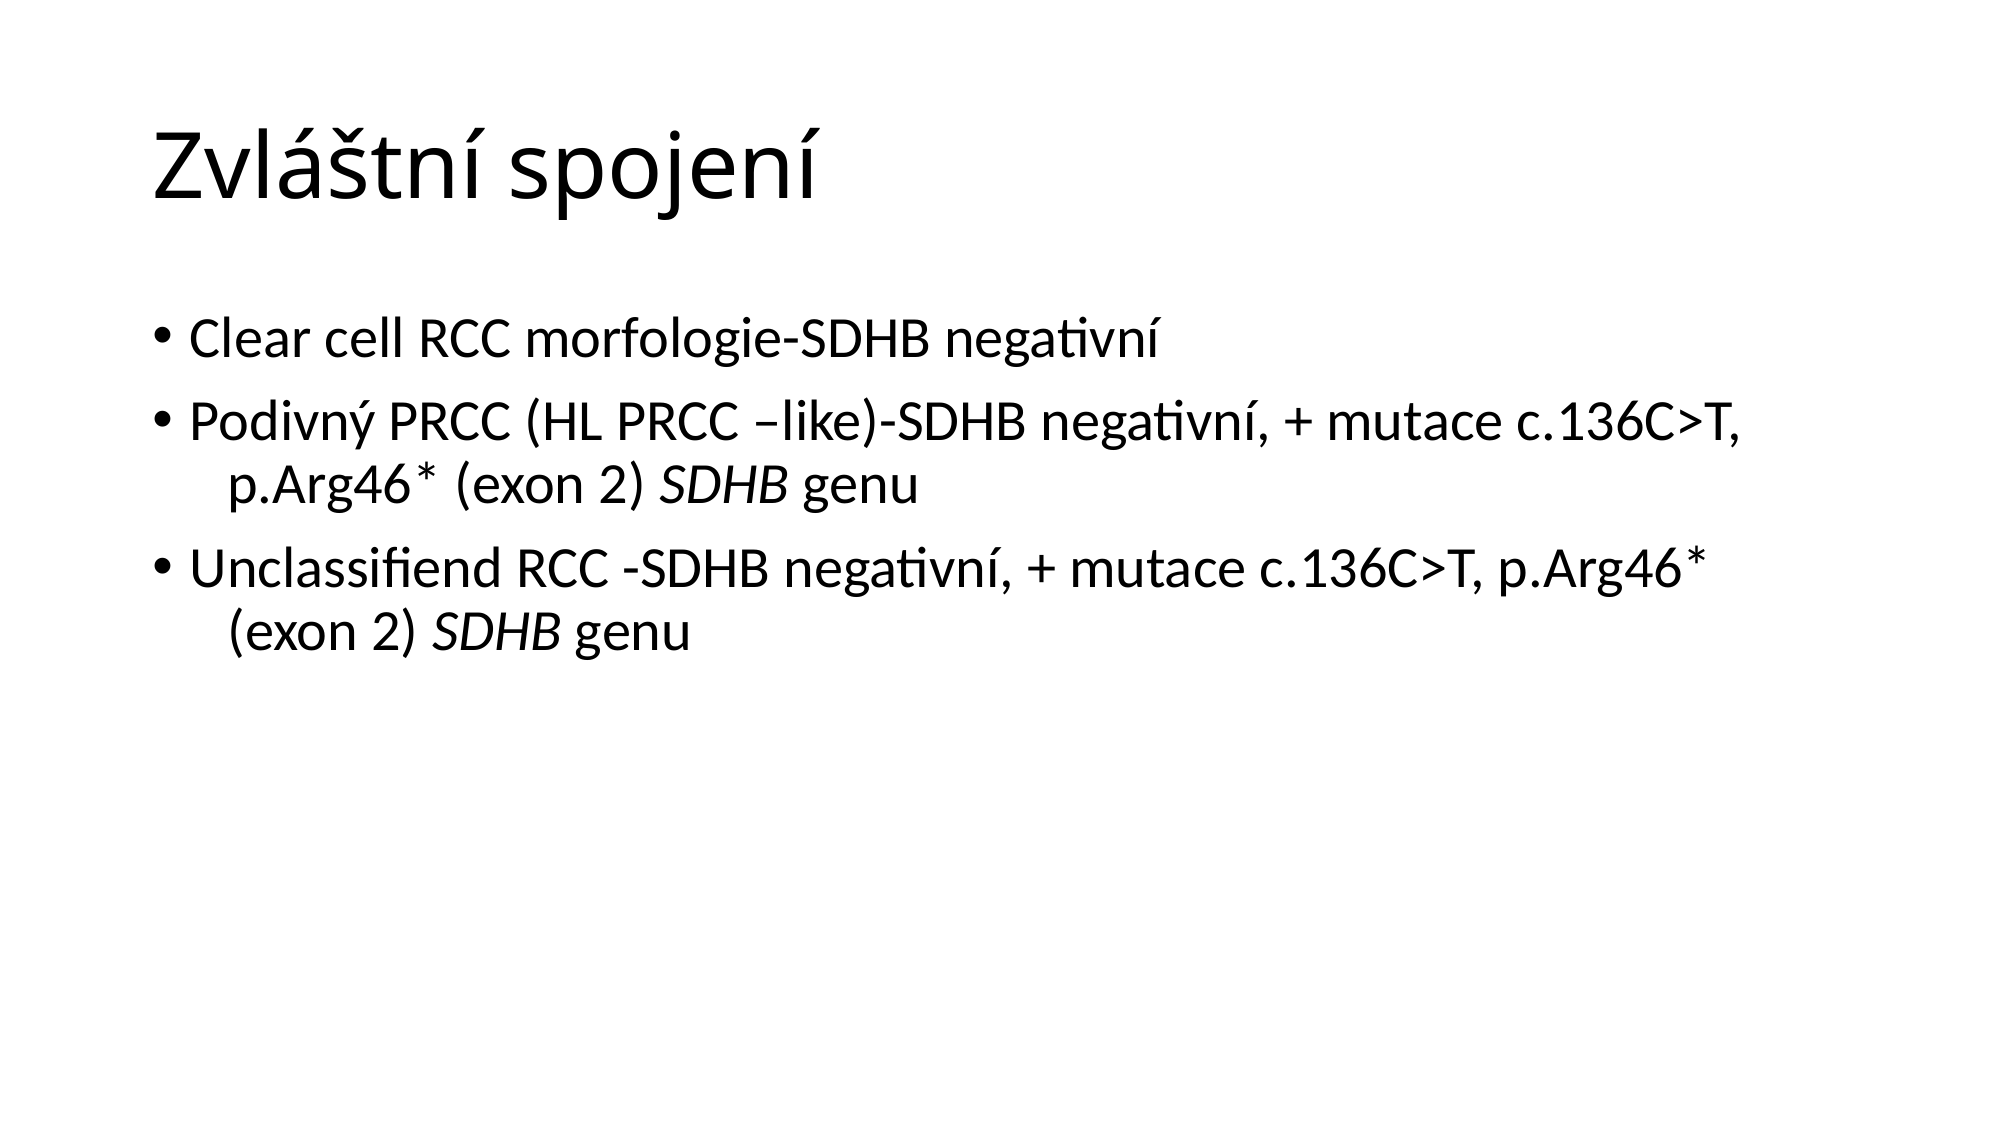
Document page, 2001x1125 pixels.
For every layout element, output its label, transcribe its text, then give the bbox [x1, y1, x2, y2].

title Zvláštní spojení [137, 59, 1863, 278]
list Clear cell RCC morfologie-SDHB negativní Podivný PRCC (HL PRCC –like)-SDHB negativní, + mutace c.136C>T, p.Arg46* (exon 2) SDHB genu Unclassifiend RCC -SDHB negativní, + mutace c.136C>T, p.Arg46* (exon 2) SDHB genu [137, 299, 1863, 1014]
